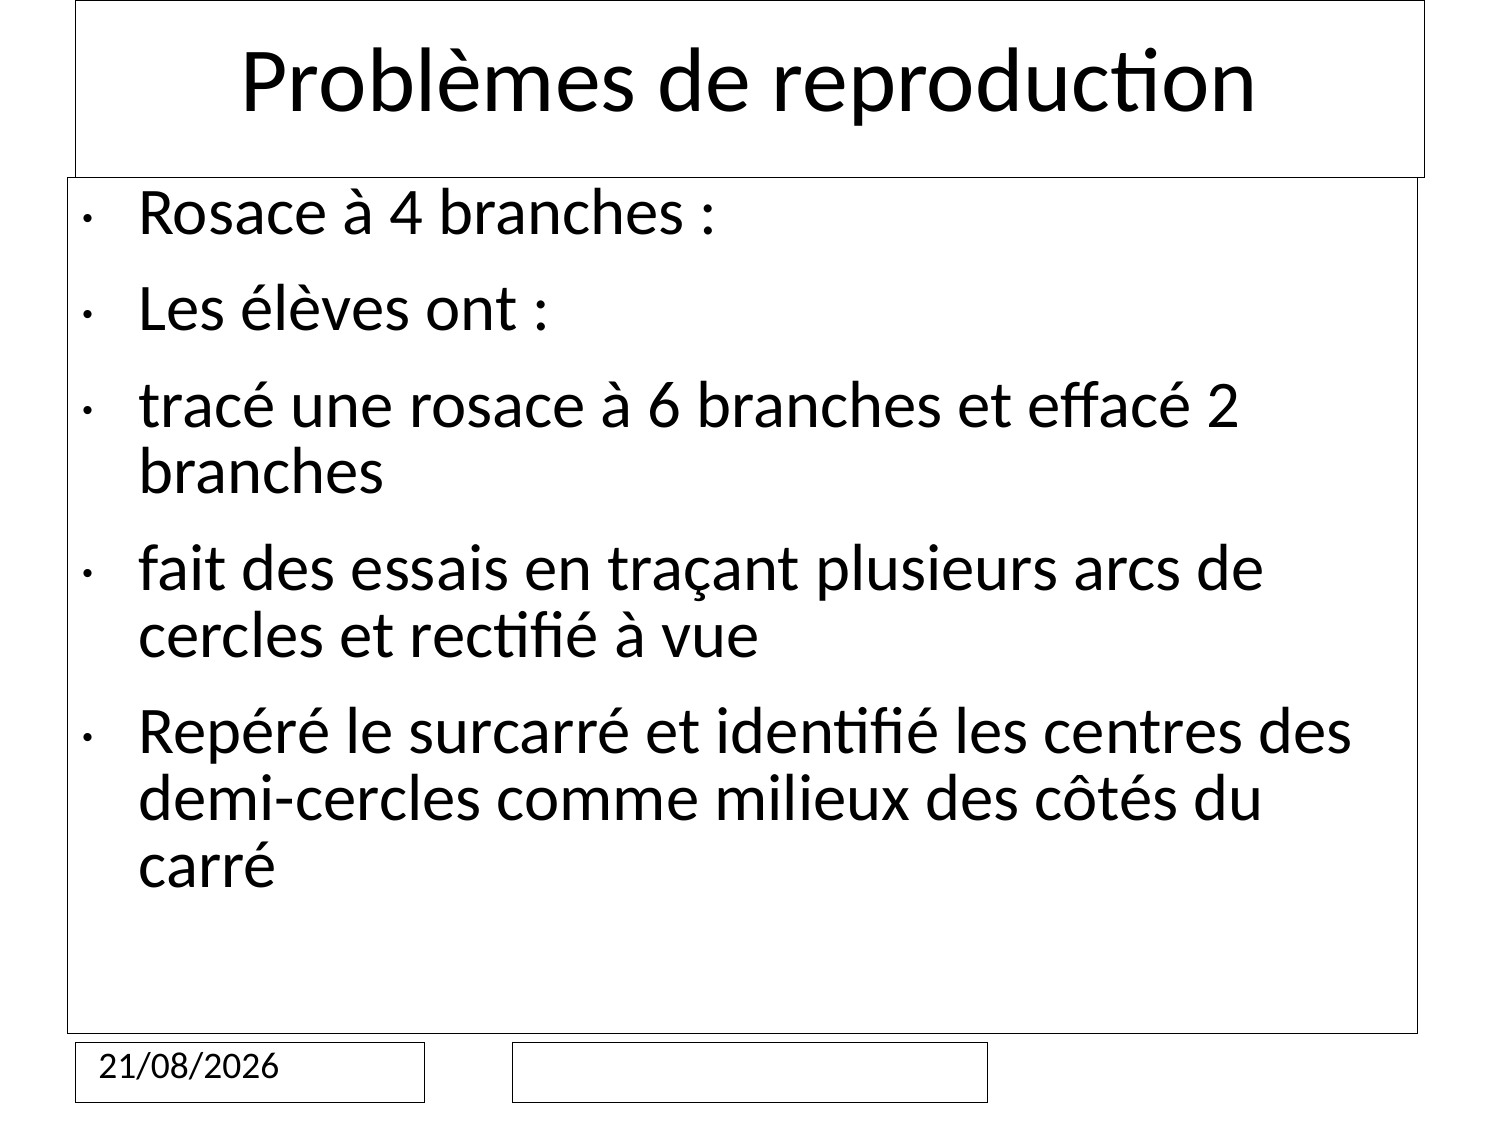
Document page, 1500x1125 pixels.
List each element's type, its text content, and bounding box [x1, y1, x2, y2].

title Problèmes de reproduction [75, 0, 1425, 178]
list Rosace à 4 branches : Les élèves ont : tracé une rosace à 6 branches et effacé 2 branches fait des essais en traçant plusieurs arcs de cercles et rectifié à vue Repéré le surcarré et identifié les centres des demi-cercles comme milieux des côtés du carré [67, 177, 1418, 1034]
